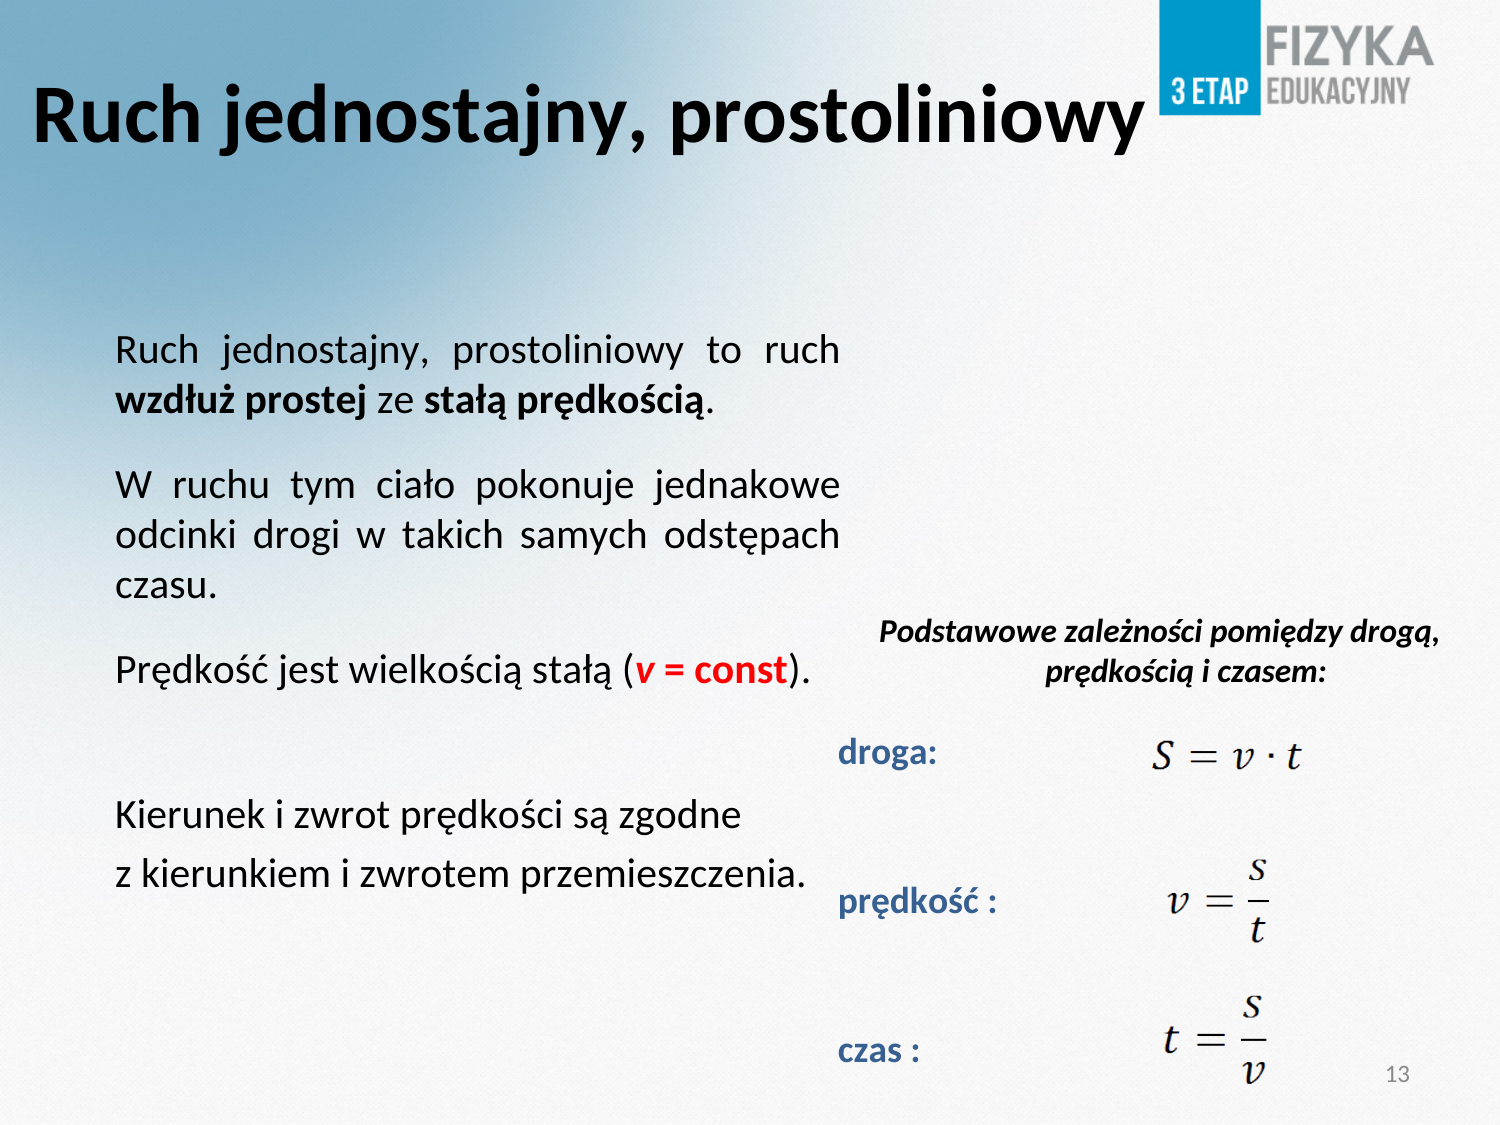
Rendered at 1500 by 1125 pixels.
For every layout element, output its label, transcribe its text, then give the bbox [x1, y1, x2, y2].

text_box Podstawowe zależności pomiędzy drogą, prędkością i czasem: droga: prędkość : czas : [819, 609, 1483, 1076]
text_box <numer> [1074, 1042, 1426, 1103]
text_box Ruch jednostajny, prostoliniowy [17, 42, 1443, 176]
picture [0, 0, 1500, 1125]
text_box Ruch jednostajny, prostoliniowy to ruch wzdłuż prostej ze stałą prędkością. W ruchu tym ciało pokonuje jednakowe odcinki drogi w takich samych odstępach czasu. Prędkość jest wielkością stałą (v = const). Kierunek i zwrot prędkości są zgodne z kierunkiem i zwrotem przemieszczenia. [100, 314, 857, 965]
